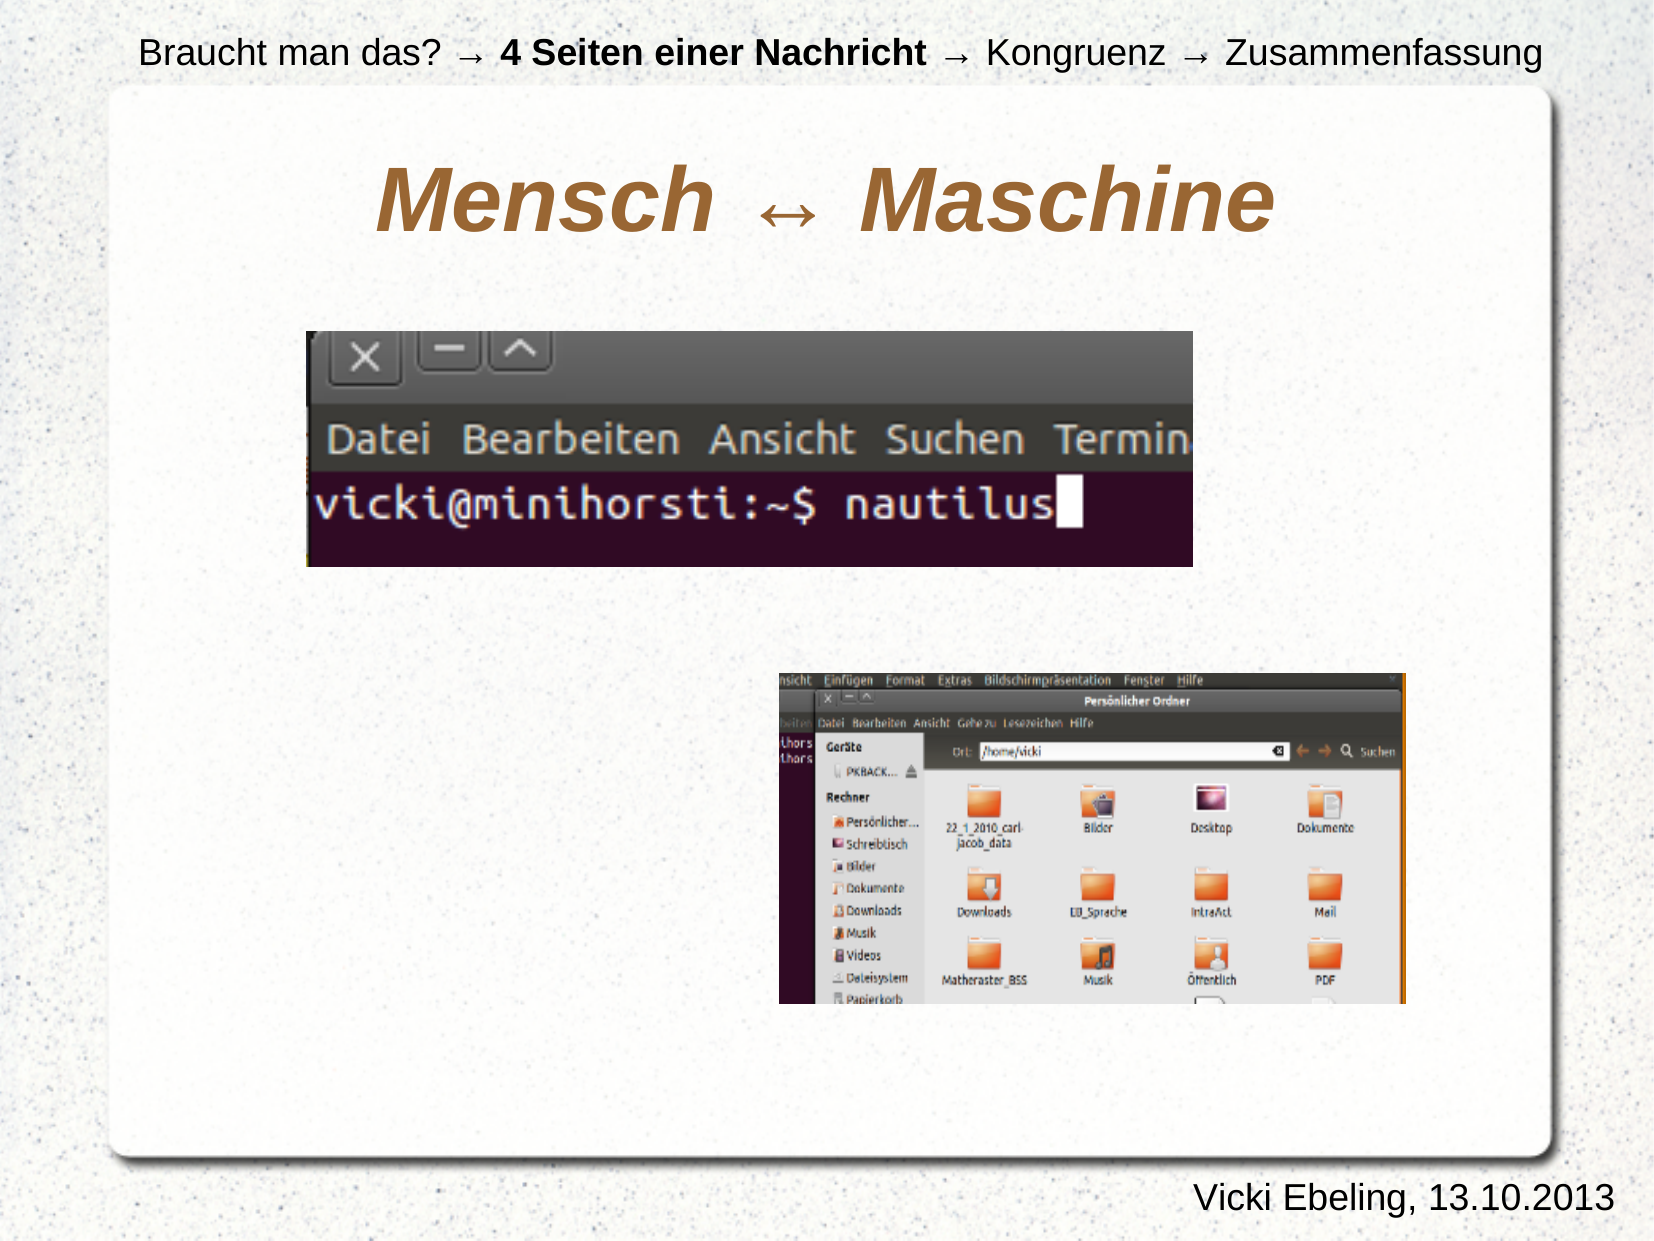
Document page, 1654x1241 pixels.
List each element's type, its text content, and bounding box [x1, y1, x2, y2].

text_box Braucht man das? → 4 Seiten einer Nachricht → Kongruenz → Zusammenfassung [123, 23, 1559, 81]
picture [0, 0, 1654, 1241]
text_box Vicki Ebeling, 13.10.2013 [1178, 1169, 1630, 1227]
title Mensch ↔ Maschine [118, 96, 1536, 304]
